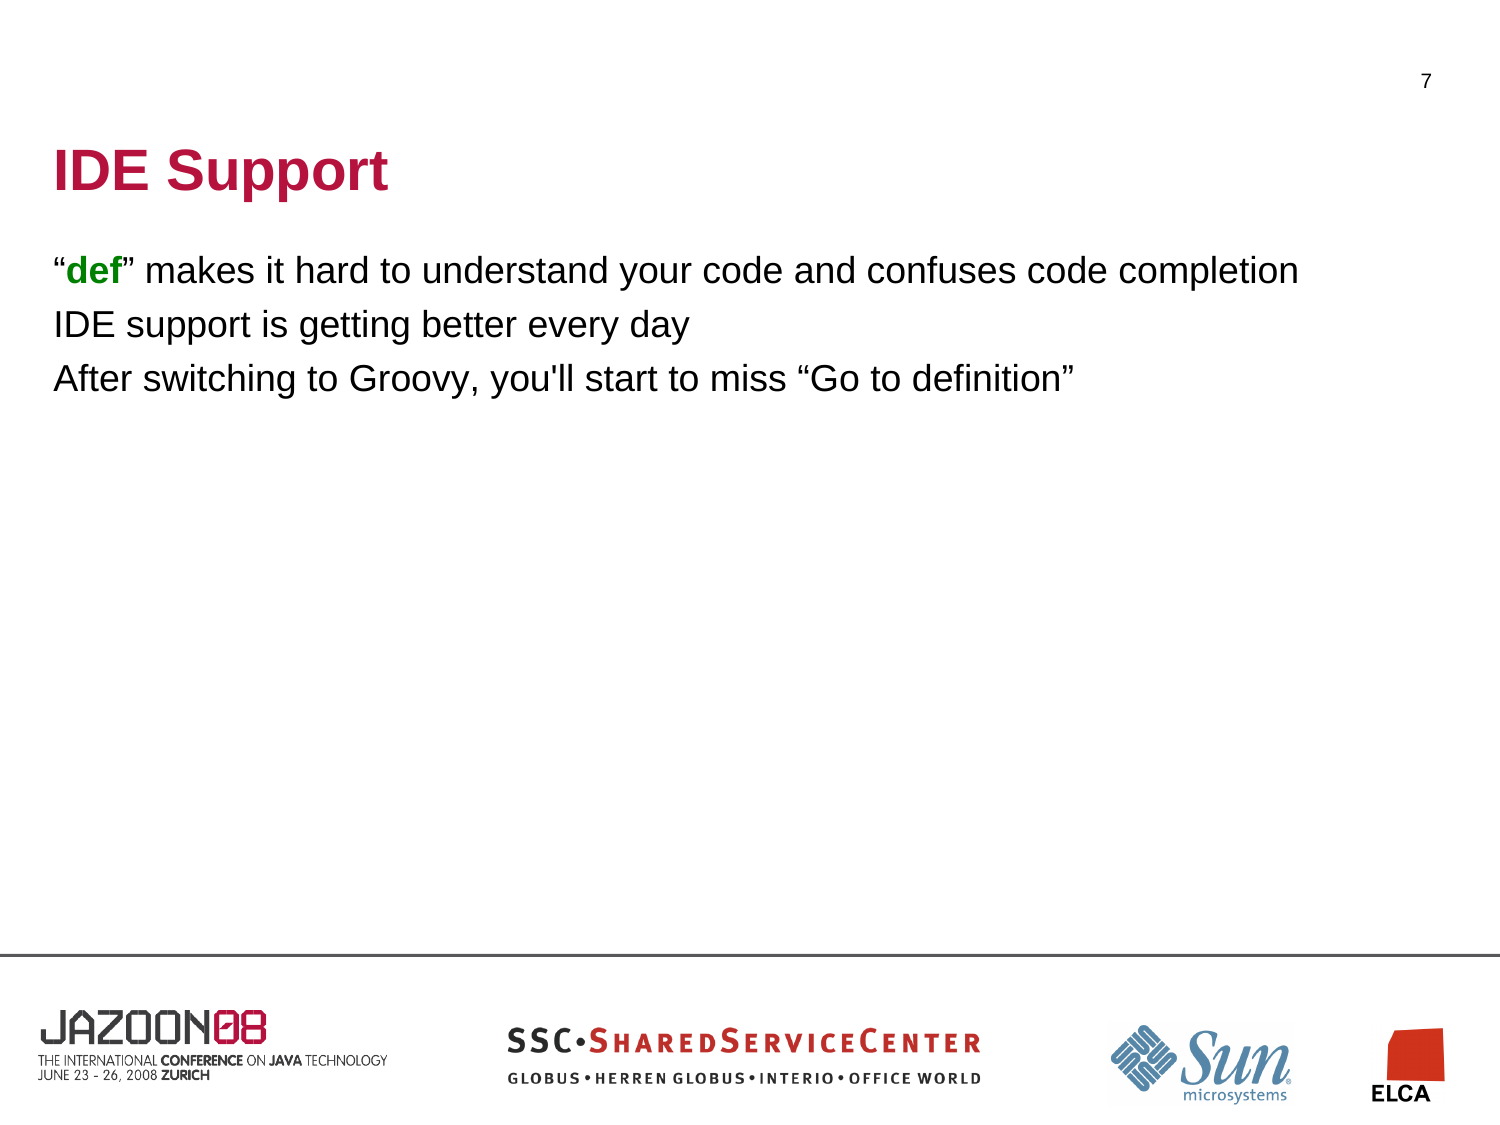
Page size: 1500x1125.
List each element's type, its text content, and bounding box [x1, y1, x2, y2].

list “def” makes it hard to understand your code and confuses code completion IDE support is getting better every day After switching to Groovy, you'll start to miss “Go to definition” [53, 249, 1447, 938]
title IDE Support [53, 119, 1447, 231]
picture [1370, 1025, 1446, 1105]
picture [37, 1007, 387, 1084]
picture [1107, 1021, 1294, 1107]
